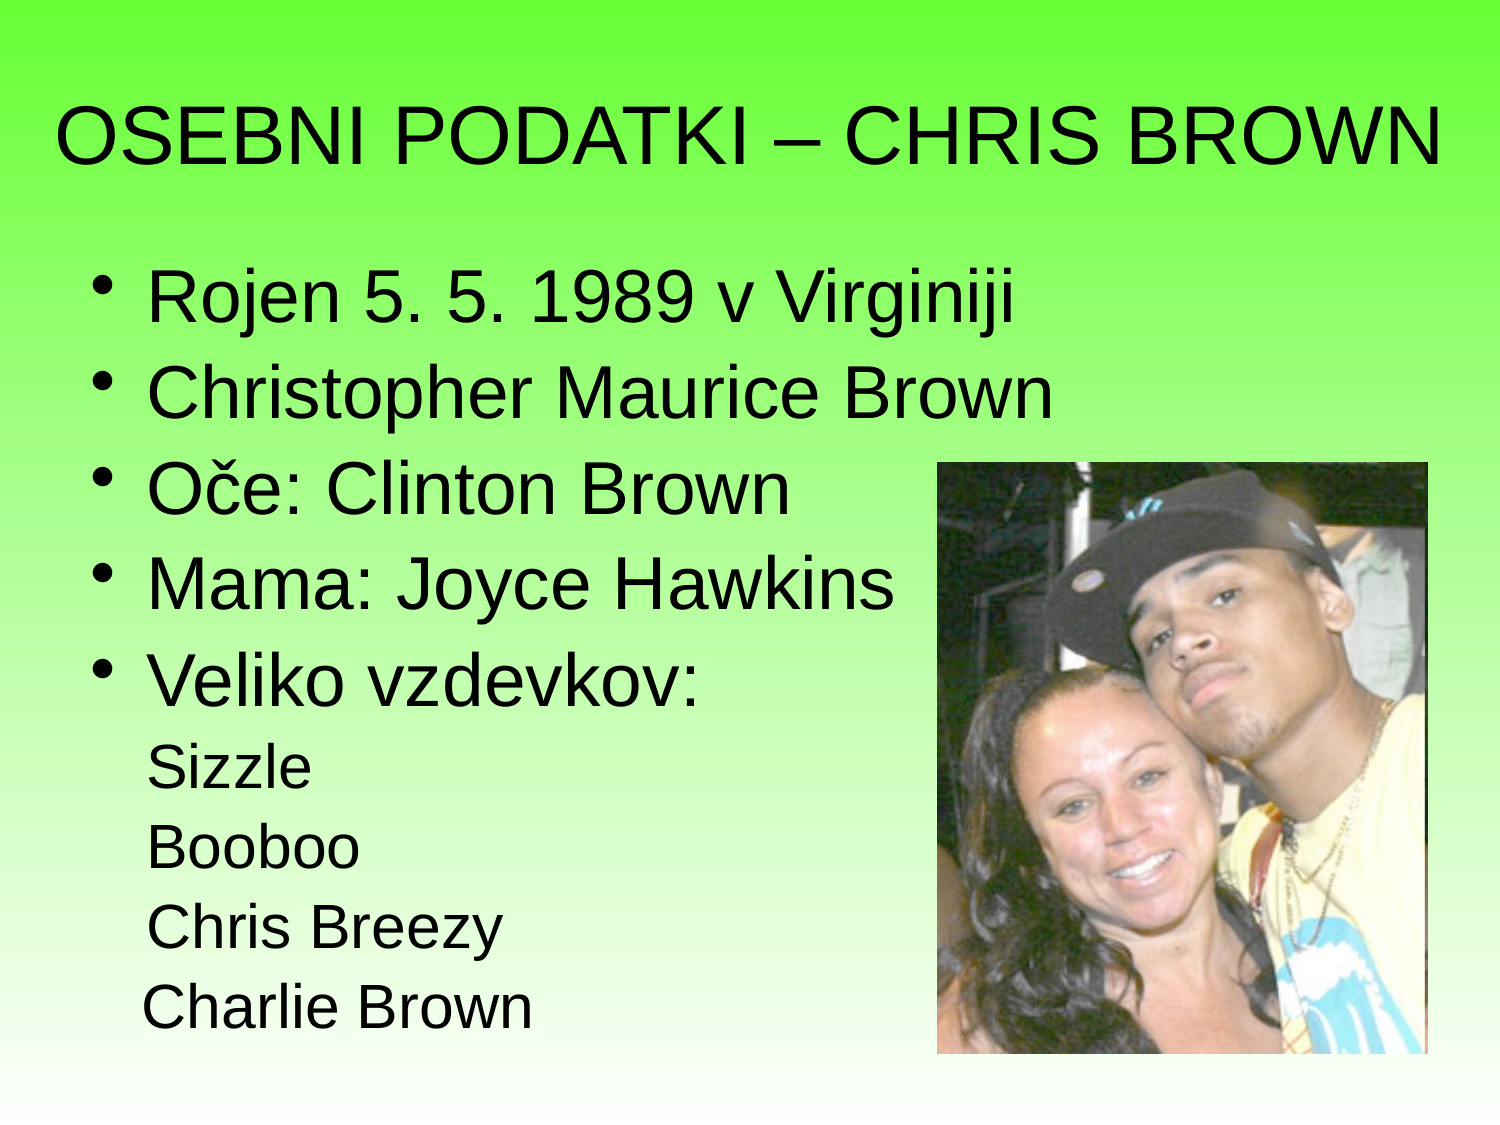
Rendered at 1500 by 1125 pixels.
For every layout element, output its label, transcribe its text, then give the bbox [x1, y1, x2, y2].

list Rojen 5. 5. 1989 v Virginiji Christopher Maurice Brown Oče: Clinton Brown Mama: Joyce Hawkins Veliko vzdevkov: Sizzle Booboo Chris Breezy Charlie Brown [75, 249, 1425, 993]
picture [937, 462, 1428, 1054]
title OSEBNI PODATKI – CHRIS BROWN [0, 37, 1500, 225]
